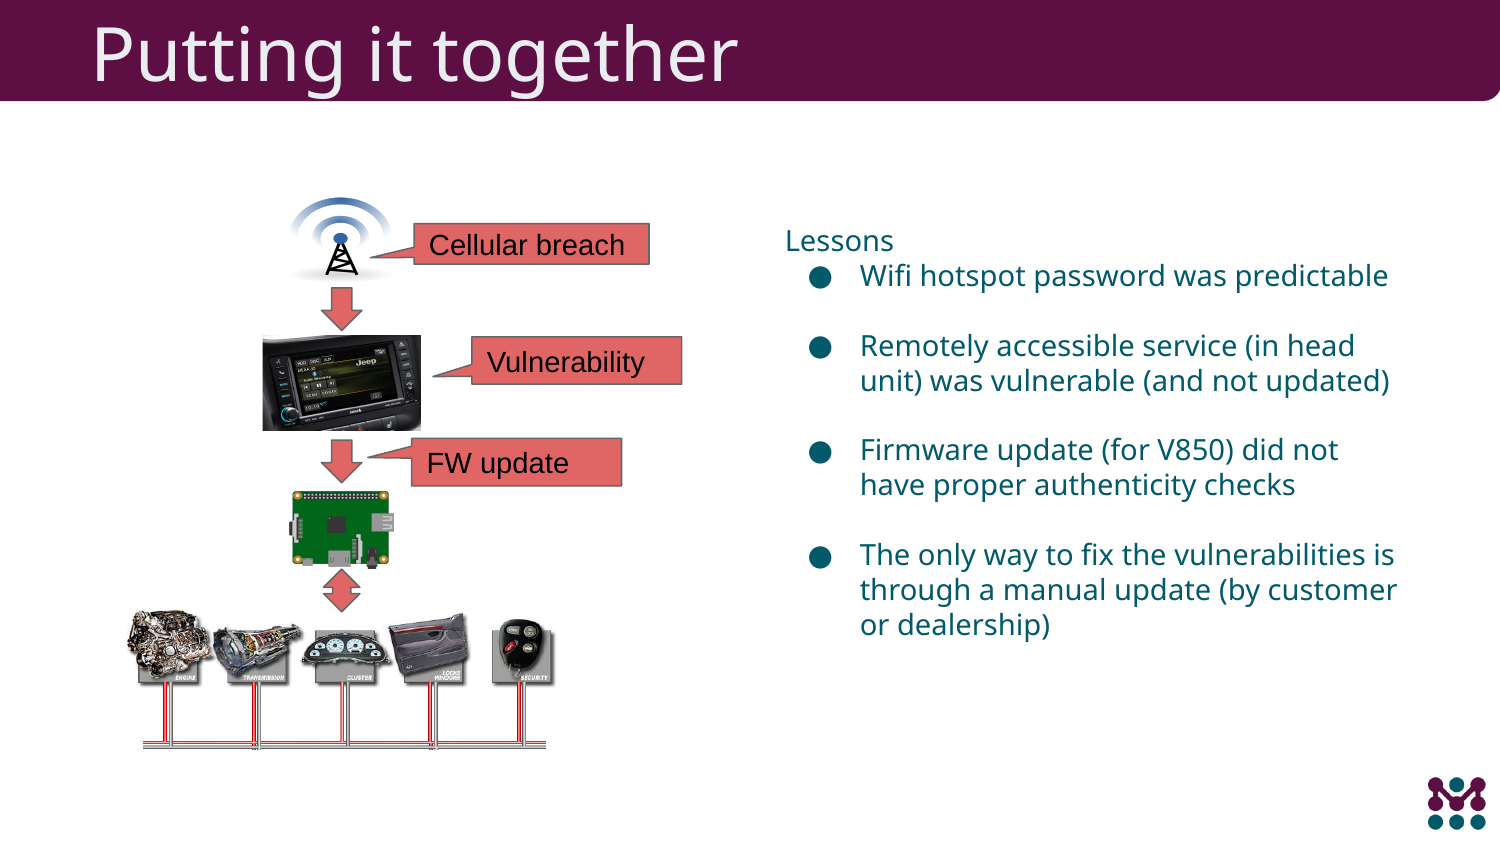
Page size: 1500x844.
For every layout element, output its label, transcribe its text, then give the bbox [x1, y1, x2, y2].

text_box [323, 569, 360, 612]
text_box Vulnerability [432, 336, 682, 385]
picture [126, 608, 558, 750]
list Lessons Wifi hotspot password was predictable Remotely accessible service (in head unit) was vulnerable (and not updated) Firmware update (for V850) did not have proper authenticity checks The only way to fix the vulnerabilities is through a manual update (by customer or dealership) [769, 206, 1425, 732]
picture [289, 195, 392, 283]
picture [1413, 762, 1500, 844]
picture [262, 335, 421, 431]
title Putting it together [75, 0, 1425, 112]
text_box Cellular breach [392, 223, 650, 265]
text_box [321, 287, 362, 331]
text_box [321, 440, 362, 483]
text_box FW update [367, 438, 622, 486]
picture [289, 491, 394, 569]
